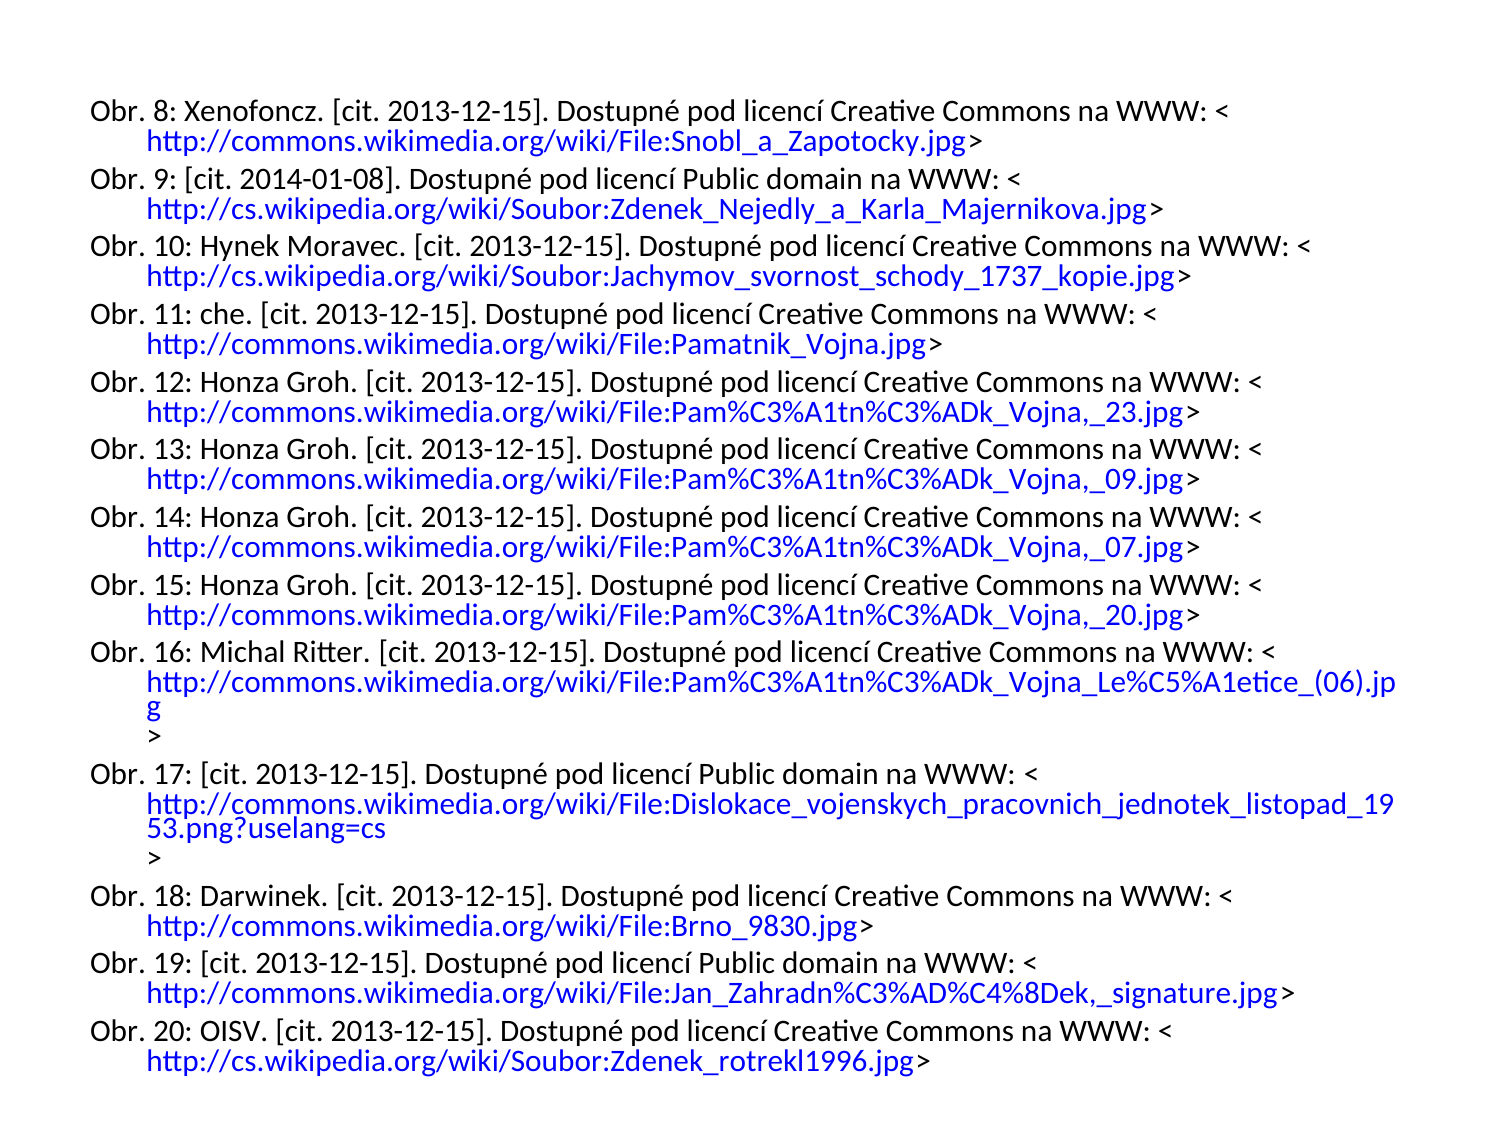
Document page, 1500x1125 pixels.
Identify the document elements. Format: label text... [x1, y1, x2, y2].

list Obr. 8: Xenofoncz. [cit. 2013-12-15]. Dostupné pod licencí Creative Commons na WWW: <http://commons.wikimedia.org/wiki/File:Snobl_a_Zapotocky.jpg> Obr. 9: [cit. 2014-01-08]. Dostupné pod licencí Public domain na WWW: <http://cs.wikipedia.org/wiki/Soubor:Zdenek_Nejedly_a_Karla_Majernikova.jpg> Obr. 10: Hynek Moravec. [cit. 2013-12-15]. Dostupné pod licencí Creative Commons na WWW: <http://cs.wikipedia.org/wiki/Soubor:Jachymov_svornost_schody_1737_kopie.jpg> Obr. 11: che. [cit. 2013-12-15]. Dostupné pod licencí Creative Commons na WWW: <http://commons.wikimedia.org/wiki/File:Pamatnik_Vojna.jpg> Obr. 12: Honza Groh. [cit. 2013-12-15]. Dostupné pod licencí Creative Commons na WWW: <http://commons.wikimedia.org/wiki/File:Pam%C3%A1tn%C3%ADk_Vojna,_23.jpg> Obr. 13: Honza Groh. [cit. 2013-12-15]. Dostupné pod licencí Creative Commons na WWW: <http://commons.wikimedia.org/wiki/File:Pam%C3%A1tn%C3%ADk_Vojna,_09.jpg> Obr. 14: Honza Groh. [cit. 2013-12-15]. Dostupné pod licencí Creative Commons na WWW: <http://commons.wikimedia.org/wiki/File:Pam%C3%A1tn%C3%ADk_Vojna,_07.jpg> Obr. 15: Honza Groh. [cit. 2013-12-15]. Dostupné pod licencí Creative Commons na WWW: <http://commons.wikimedia.org/wiki/File:Pam%C3%A1tn%C3%ADk_Vojna,_20.jpg> Obr. 16: Michal Ritter. [cit. 2013-12-15]. Dostupné pod licencí Creative Commons na WWW: <http://commons.wikimedia.org/wiki/File:Pam%C3%A1tn%C3%ADk_Vojna_Le%C5%A1etice_(06).jpg> Obr. 17: [cit. 2013-12-15]. Dostupné pod licencí Public domain na WWW: <http://commons.wikimedia.org/wiki/File:Dislokace_vojenskych_pracovnich_jednotek_listopad_1953.png?uselang=cs> Obr. 18: Darwinek. [cit. 2013-12-15]. Dostupné pod licencí Creative Commons na WWW: <http://commons.wikimedia.org/wiki/File:Brno_9830.jpg> Obr. 19: [cit. 2013-12-15]. Dostupné pod licencí Public domain na WWW: <http://commons.wikimedia.org/wiki/File:Jan_Zahradn%C3%AD%C4%8Dek,_signature.jpg> Obr. 20: OISV. [cit. 2013-12-15]. Dostupné pod licencí Creative Commons na WWW: <http://cs.wikipedia.org/wiki/Soubor:Zdenek_rotrekl1996.jpg> [75, 90, 1426, 1111]
